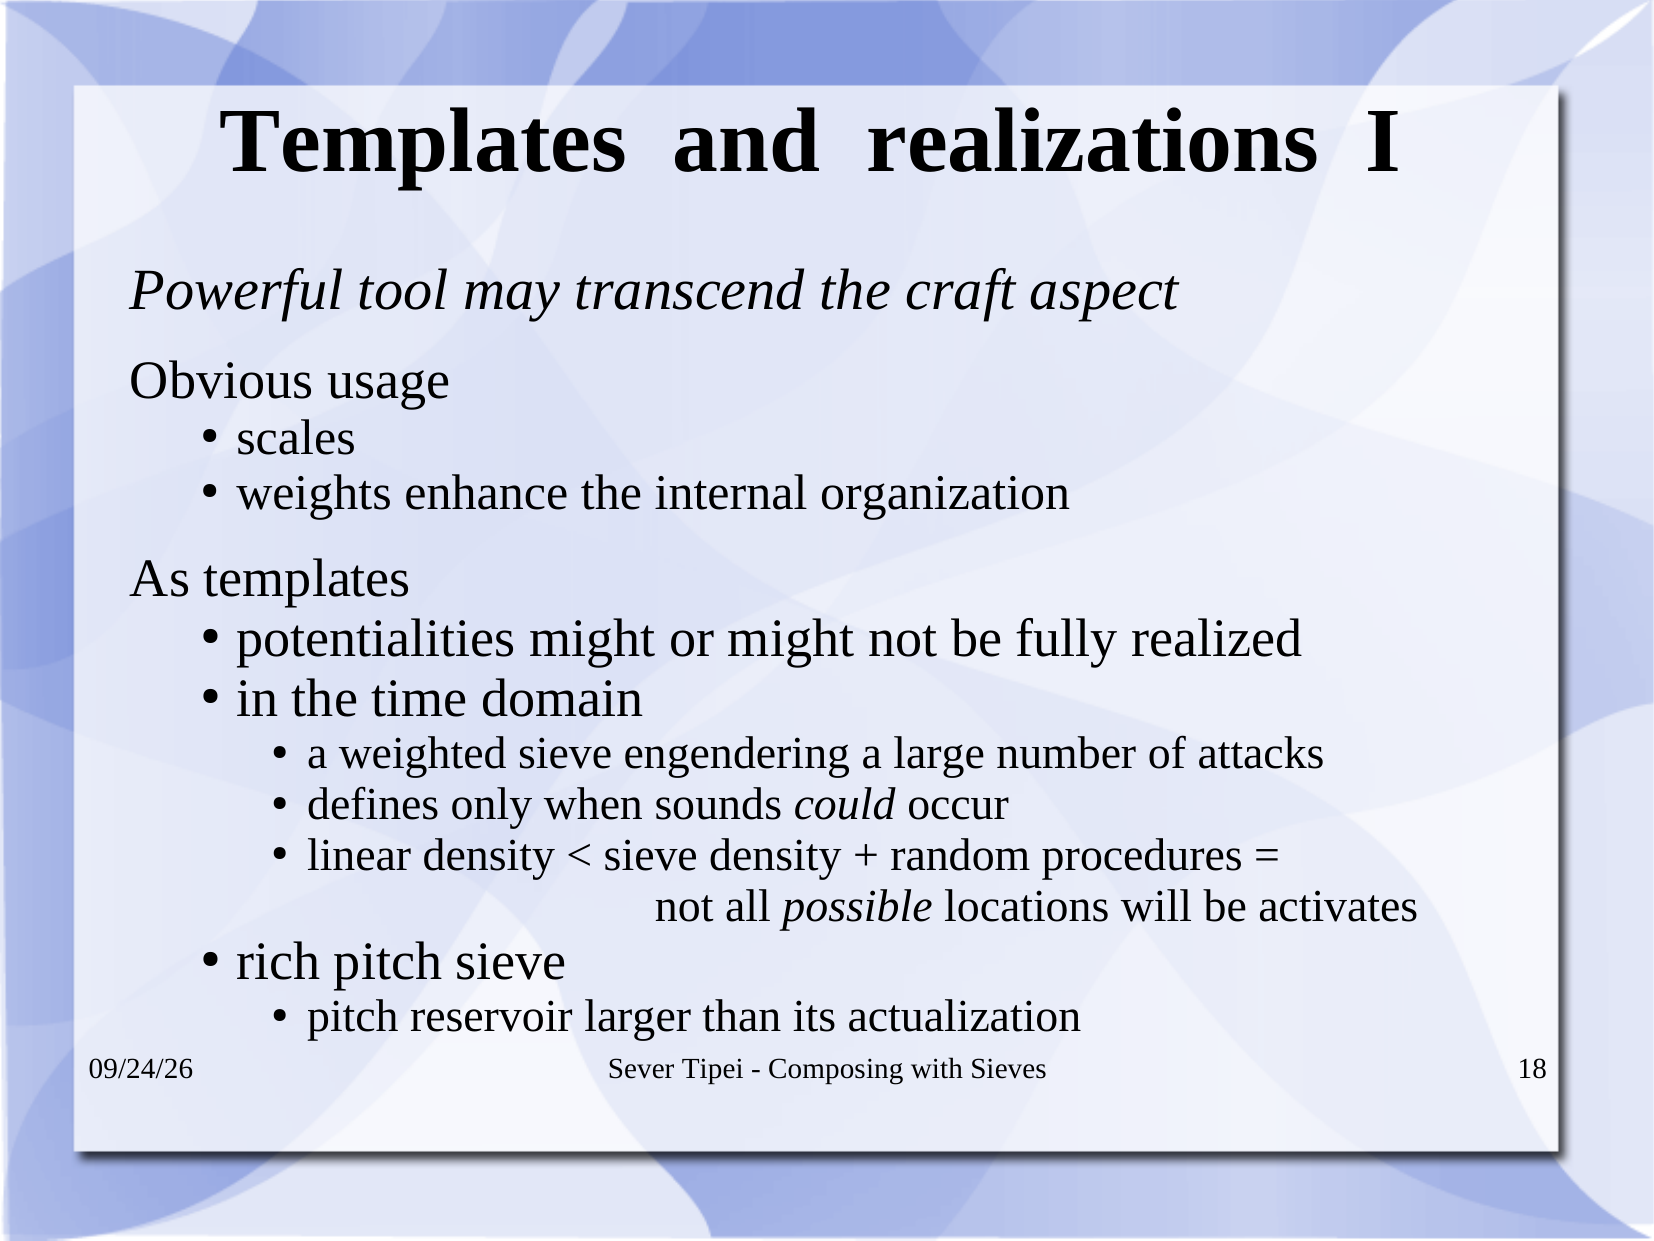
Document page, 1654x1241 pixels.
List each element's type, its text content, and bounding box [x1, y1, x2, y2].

picture [0, 0, 1654, 1241]
subtitle Powerful tool may transcend the craft aspect Obvious usage scales weights enhance the internal organization As templates potentialities might or might not be fully realized in the time domain a weighted sieve engendering a large number of attacks defines only when sounds could occur linear density < sieve density + random procedures = not all possible locations will be activates rich pitch sieve pitch reservoir larger than its actualization [129, 257, 1489, 1042]
title Templates and realizations I [84, 55, 1538, 226]
